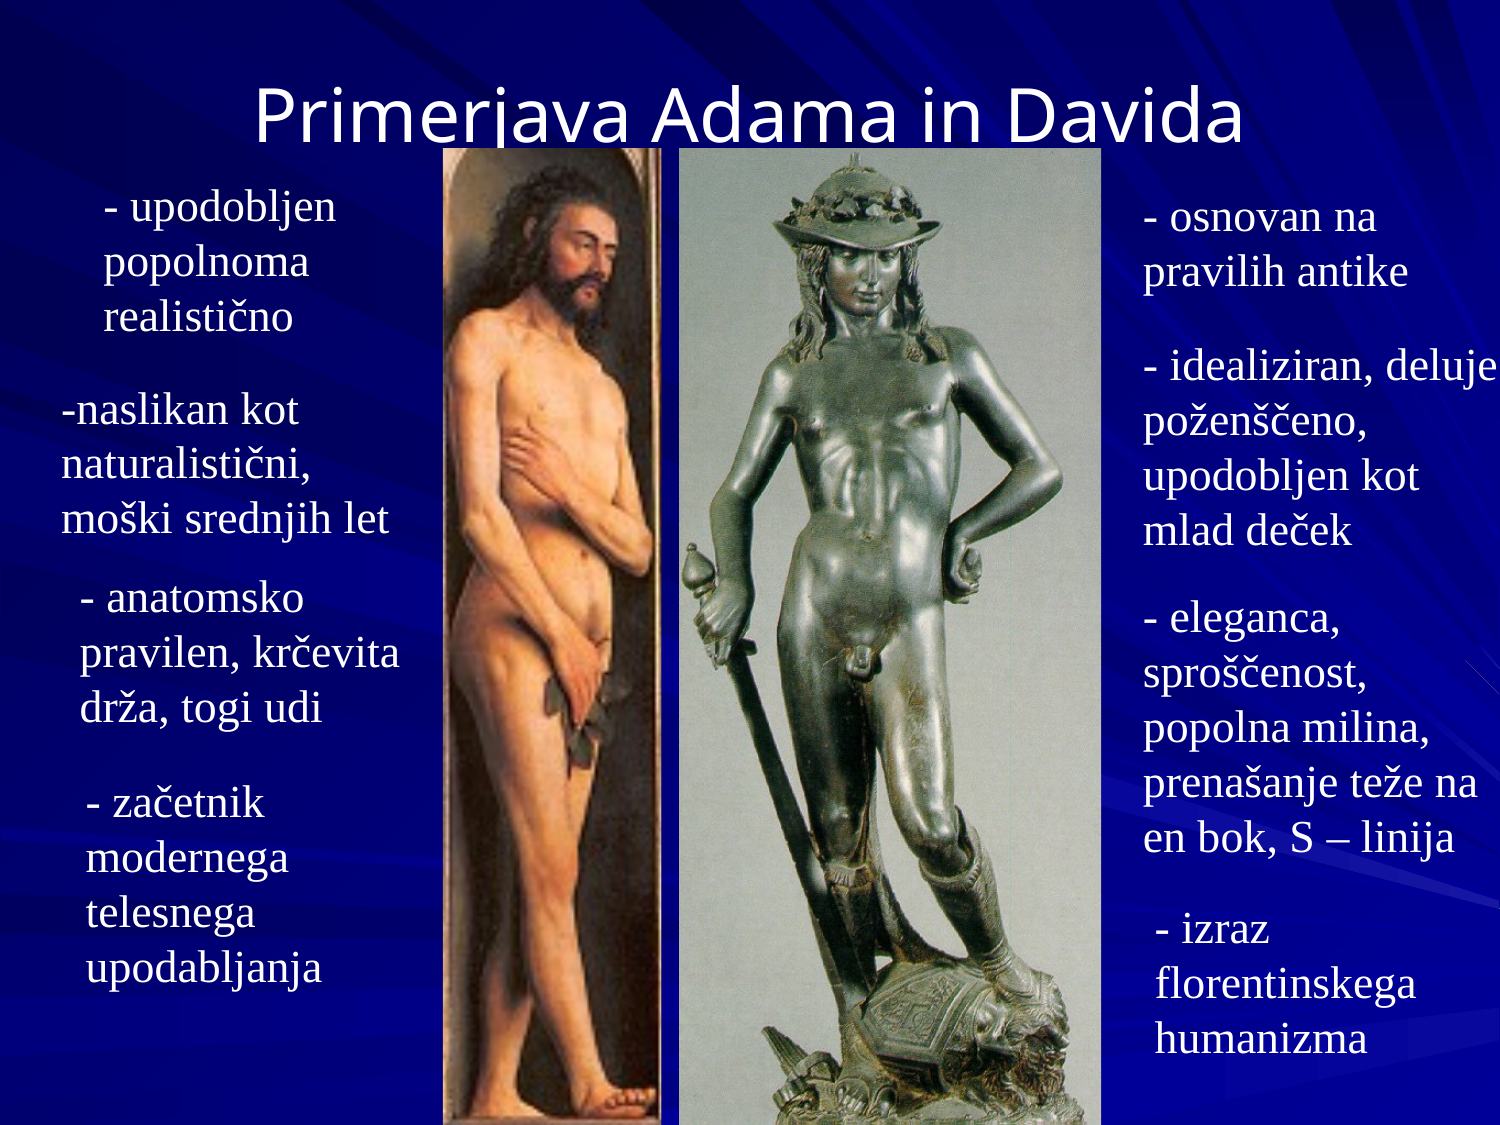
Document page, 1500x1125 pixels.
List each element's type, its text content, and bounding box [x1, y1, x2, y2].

text_box - izraz florentinskega humanizma [1139, 890, 1483, 1071]
text_box - anatomsko pravilen, krčevita drža, togi udi [64, 559, 431, 740]
text_box - idealiziran, deluje poženščeno, upodobljen kot mlad deček [1128, 327, 1500, 563]
text_box -naslikan kot naturalistični, moški srednjih let [46, 370, 443, 551]
text_box - začetnik modernega telesnega upodabljanja [70, 764, 479, 1000]
picture [442, 148, 662, 1125]
text_box - osnovan na pravilih antike [1128, 177, 1483, 303]
title Primerjava Adama in Davida [75, 19, 1425, 207]
text_box - upodobljen popolnoma realistično [88, 168, 479, 349]
picture [679, 148, 1102, 1125]
text_box - eleganca, sproščenost, popolna milina, prenašanje teže na en bok, S – linija [1128, 579, 1500, 870]
